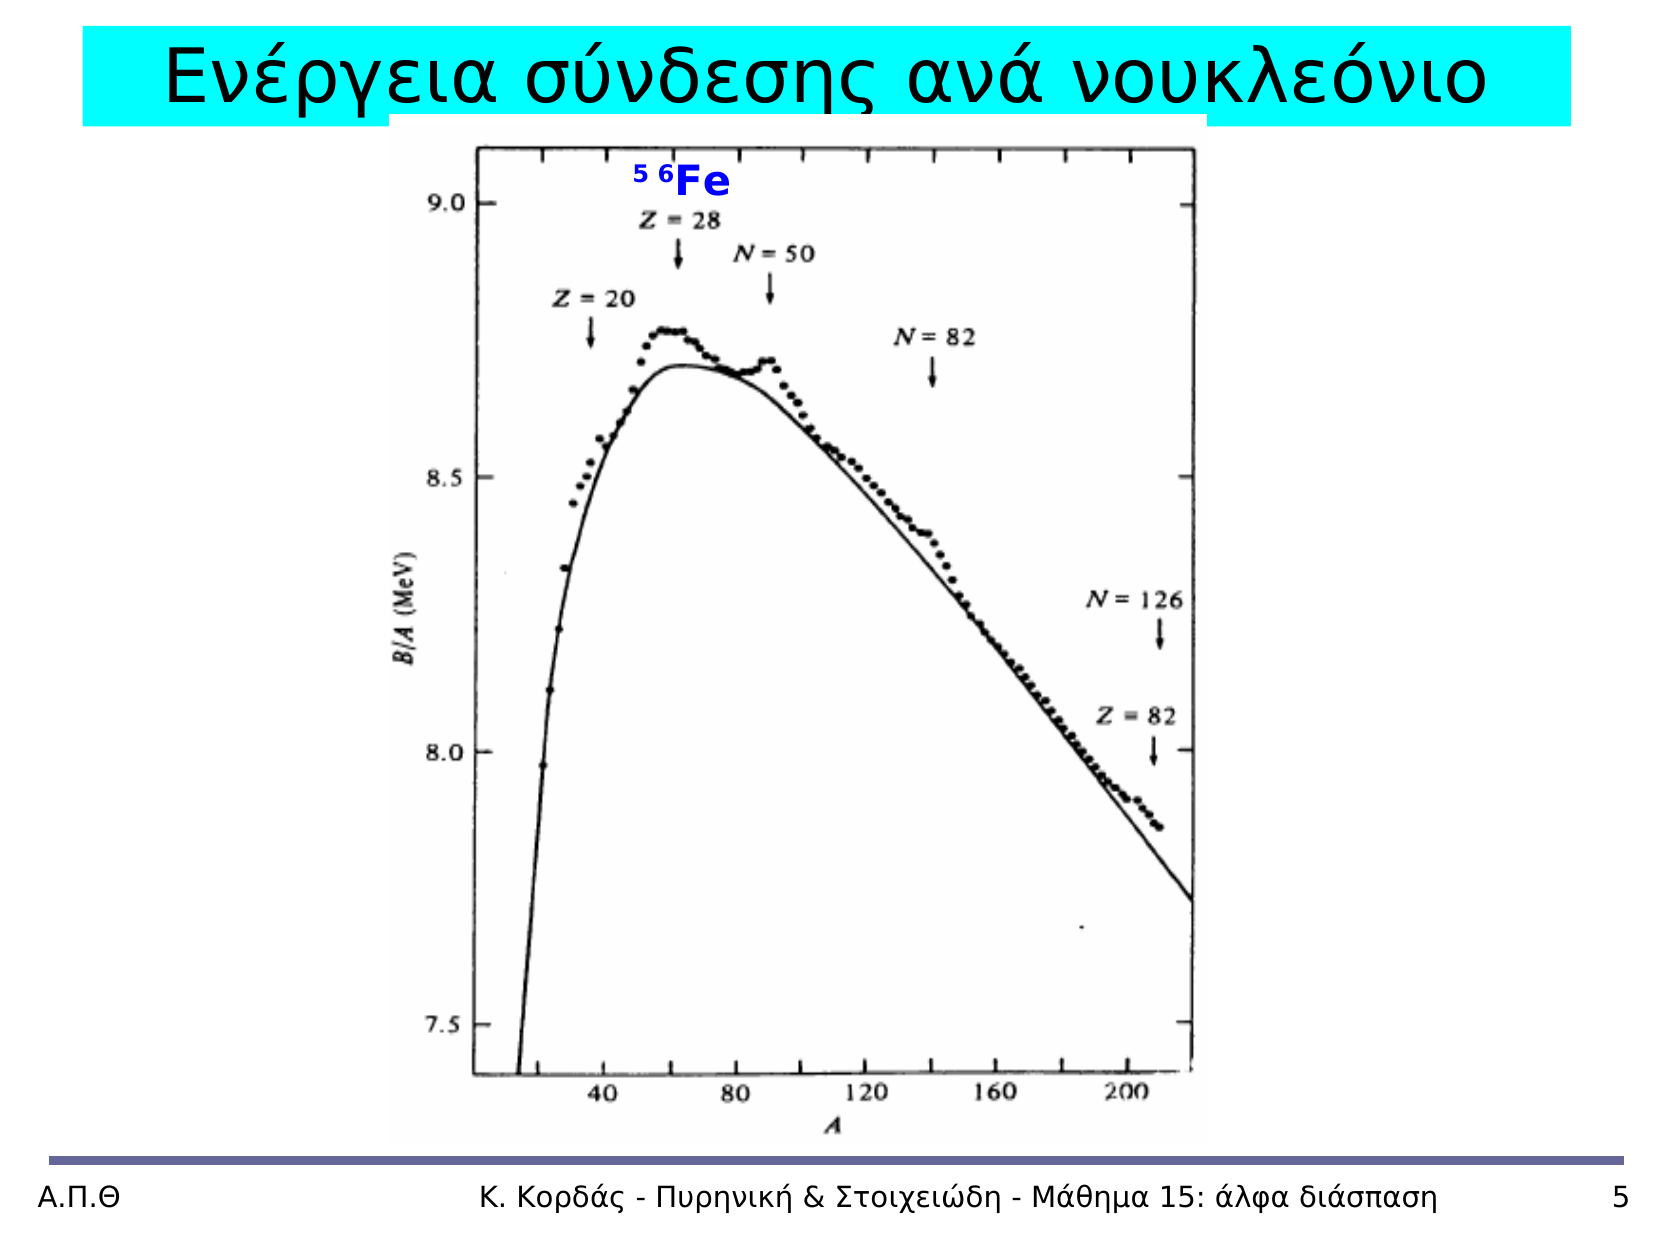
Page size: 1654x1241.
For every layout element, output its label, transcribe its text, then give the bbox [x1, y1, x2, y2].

title Ενέργεια σύνδεσης ανά νουκλεόνιο [82, 25, 1571, 127]
text_box 5 6Fe [617, 149, 794, 282]
picture [389, 114, 1207, 1144]
